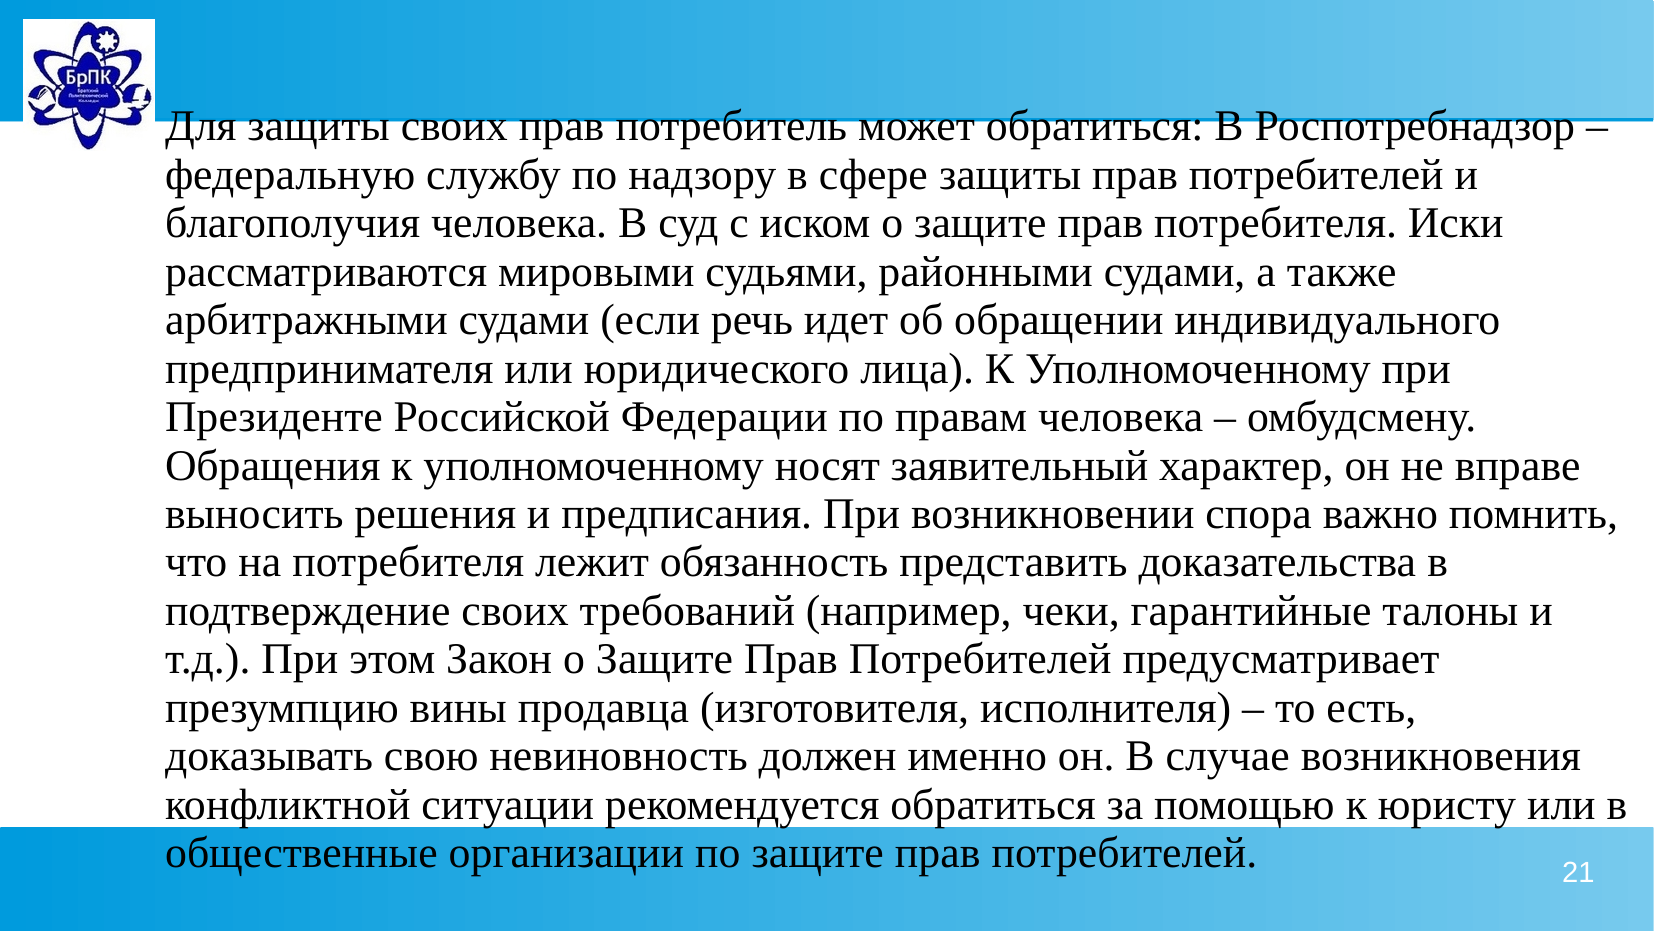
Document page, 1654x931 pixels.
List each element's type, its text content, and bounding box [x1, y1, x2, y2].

list Для защиты своих прав потребитель может обратиться: В Роспотребнадзор – федеральную службу по надзору в сфере защиты прав потребителей и благополучия человека. В суд с иском о защите прав потребителя. Иски рассматриваются мировыми судьями, районными судами, а также арбитражными судами (если речь идет об обращении индивидуального предпринимателя или юридического лица). К Уполномоченному при Президенте Российской Федерации по правам человека – омбудсмену. Обращения к уполномоченному носят заявительный характер, он не вправе выносить решения и предписания. При возникновении спора важно помнить, что на потребителя лежит обязанность представить доказательства в подтверждение своих требований (например, чеки, гарантийные талоны и т.д.). При этом Закон о Защите Прав Потребителей предусматривает презумпцию вины продавца (изготовителя, исполнителя) – то есть, доказывать свою невиновность должен именно он. В случае возникновения конфликтной ситуации рекомендуется обратиться за помощью к юристу или в общественные организации по защите прав потребителей. [94, 101, 1630, 881]
picture [23, 20, 155, 151]
